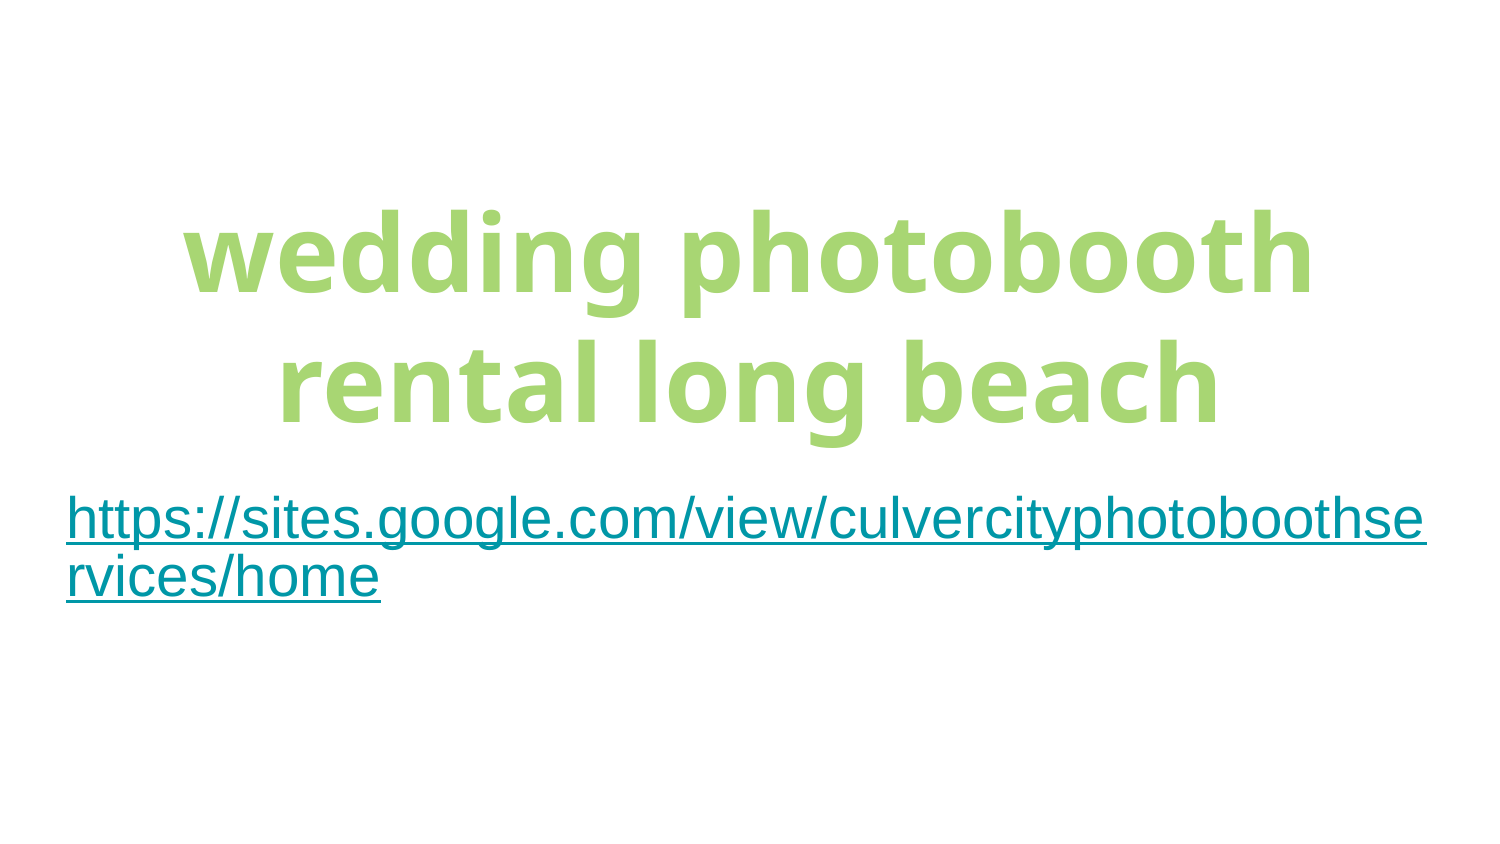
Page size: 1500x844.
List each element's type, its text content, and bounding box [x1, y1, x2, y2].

title wedding photobooth rental long beach [51, 122, 1449, 459]
subtitle https://sites.google.com/view/culvercityphotoboothservices/home [51, 464, 1449, 595]
